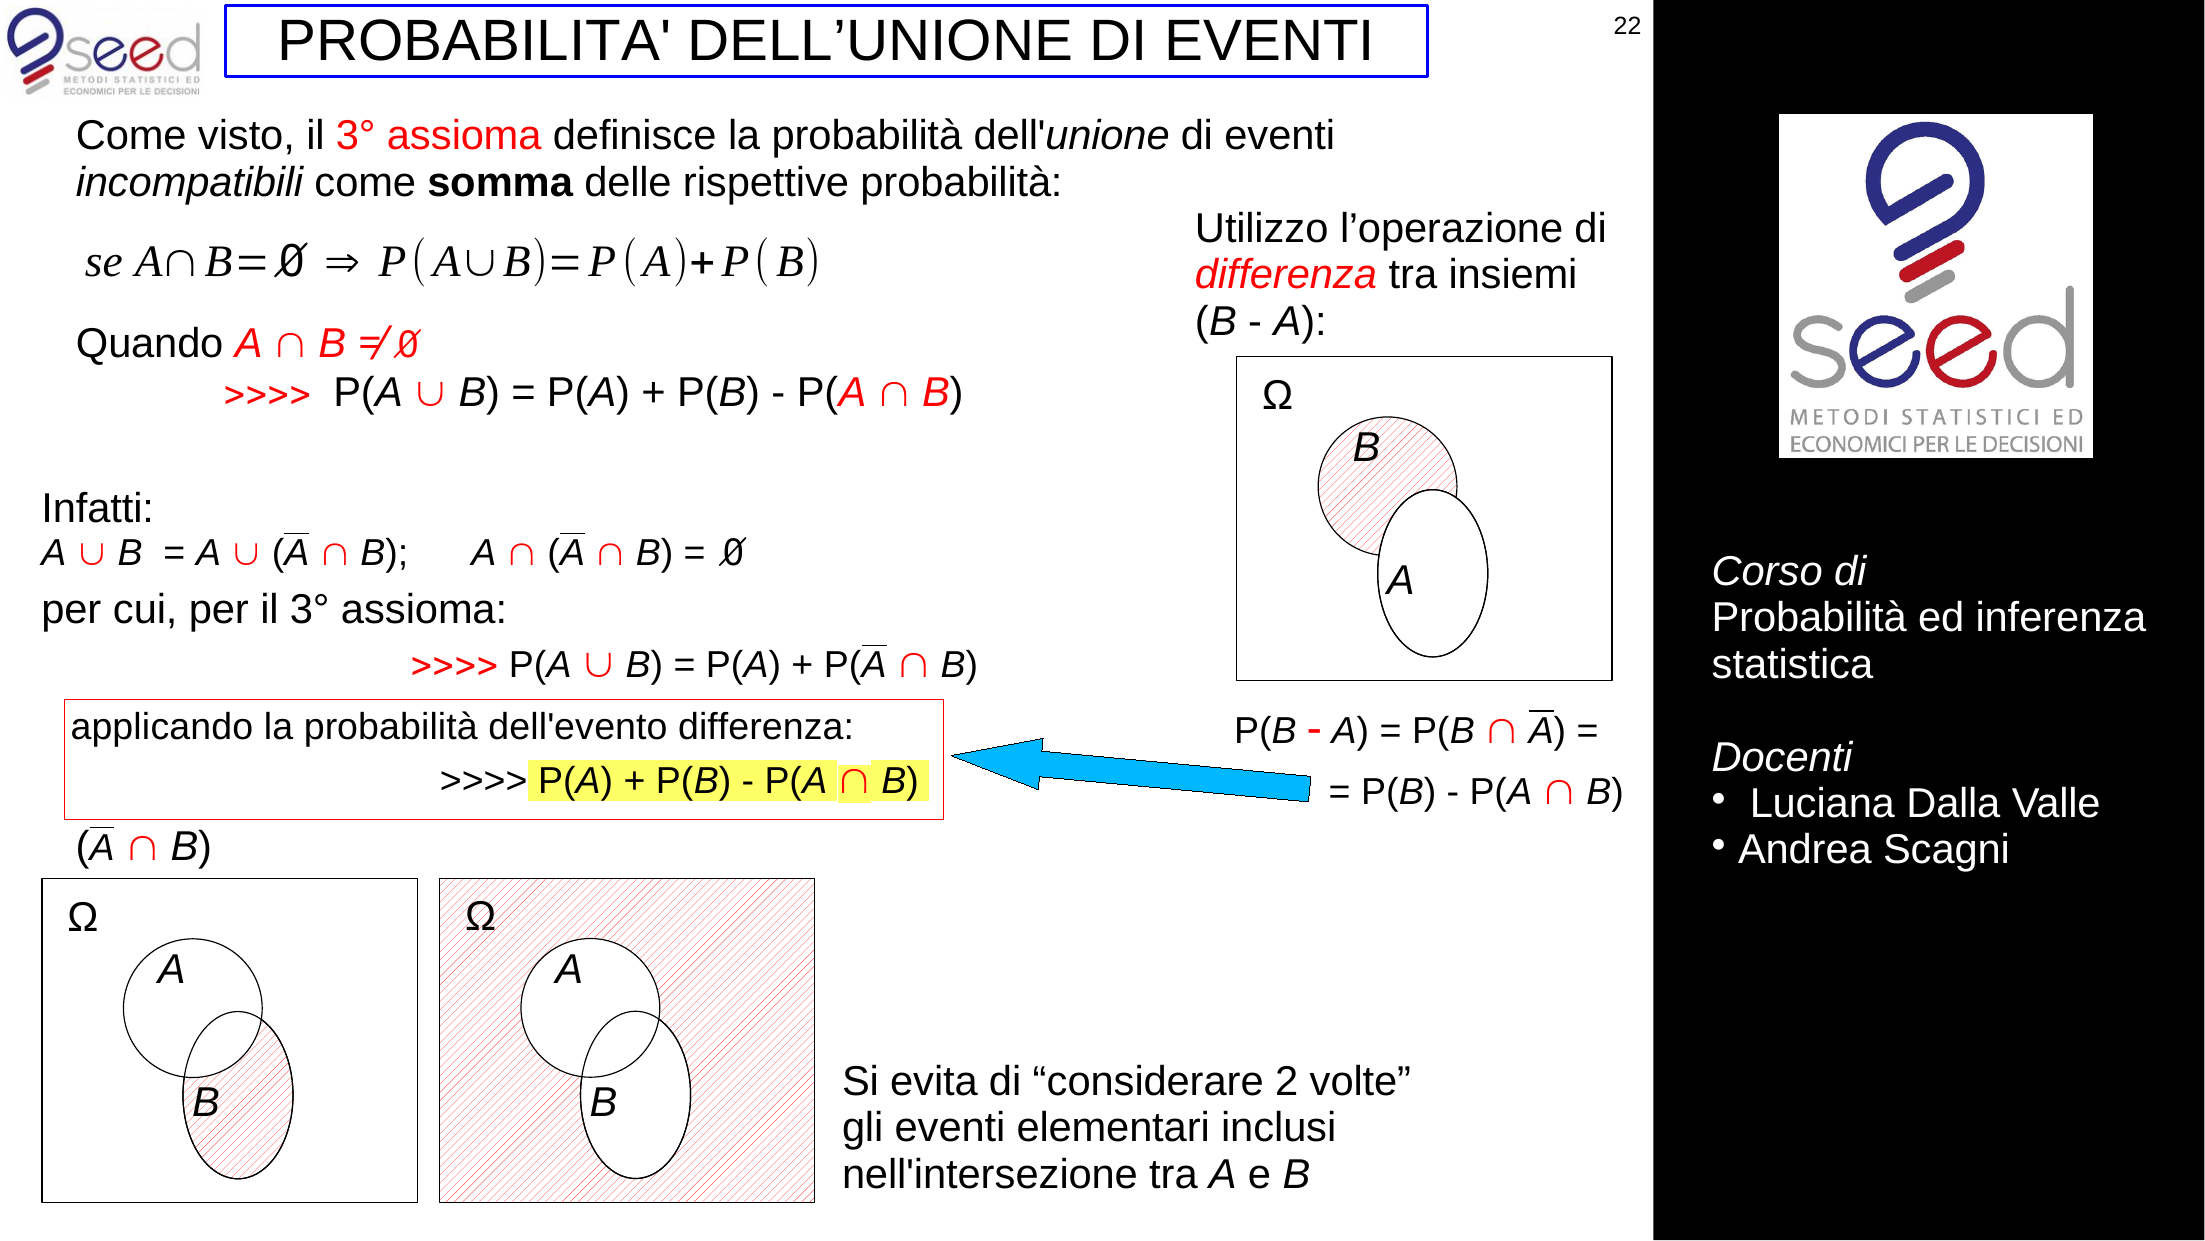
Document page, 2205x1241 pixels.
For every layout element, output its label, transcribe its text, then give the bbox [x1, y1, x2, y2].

picture [5, 5, 203, 98]
text_box applicando la probabilità dell'evento differenza: >>>> P(A) + P(B) - P(A ∩ B) [64, 699, 944, 820]
text_box B [192, 1078, 243, 1142]
text_box [1379, 491, 1487, 656]
text_box [123, 938, 263, 1077]
text_box B [589, 1078, 641, 1142]
text_box Ω [464, 893, 509, 956]
text_box A [555, 946, 607, 1009]
text_box [439, 878, 815, 1203]
text_box Ω [66, 893, 111, 956]
text_box B [1352, 424, 1404, 487]
text_box Ω [1261, 371, 1306, 434]
chart [77, 231, 828, 288]
text_box A [157, 946, 209, 1009]
text_box Quando A ∩ B ≠ ∅ >>>> P(A ∪ B) = P(A) + P(B) - P(A ∩ B) [75, 312, 1012, 426]
picture [1779, 114, 2093, 458]
text_box [184, 1013, 292, 1178]
text_box (A ∩ B) [75, 822, 215, 878]
text_box Utilizzo l’operazione di differenza tra insiemi (B - A): [1195, 204, 1642, 344]
text_box [1318, 416, 1457, 555]
text_box [951, 738, 1311, 802]
text_box P(B - A) = P(B ∩ A) = = P(B) - P(A ∩ B) [1234, 709, 1639, 837]
text_box PROBABILITA' DELL’UNIONE DI EVENTI [225, 5, 1428, 77]
text_box Come visto, il 3° assioma definisce la probabilità dell'unione di eventi incompatibili come somma delle rispettive probabilità: [75, 111, 1544, 207]
text_box Si evita di “considerare 2 volte” gli eventi elementari inclusi nell'intersezione tra A e B [842, 1057, 1419, 1198]
text_box Infatti: A ∪ B = A ∪ (A ∩ B); A ∩ (A ∩ B) = ∅ per cui, per il 3° assioma: >>>> P(A ∪ B) = P(A) + P(A ∩ B) [41, 485, 1008, 706]
text_box A [1386, 557, 1438, 620]
